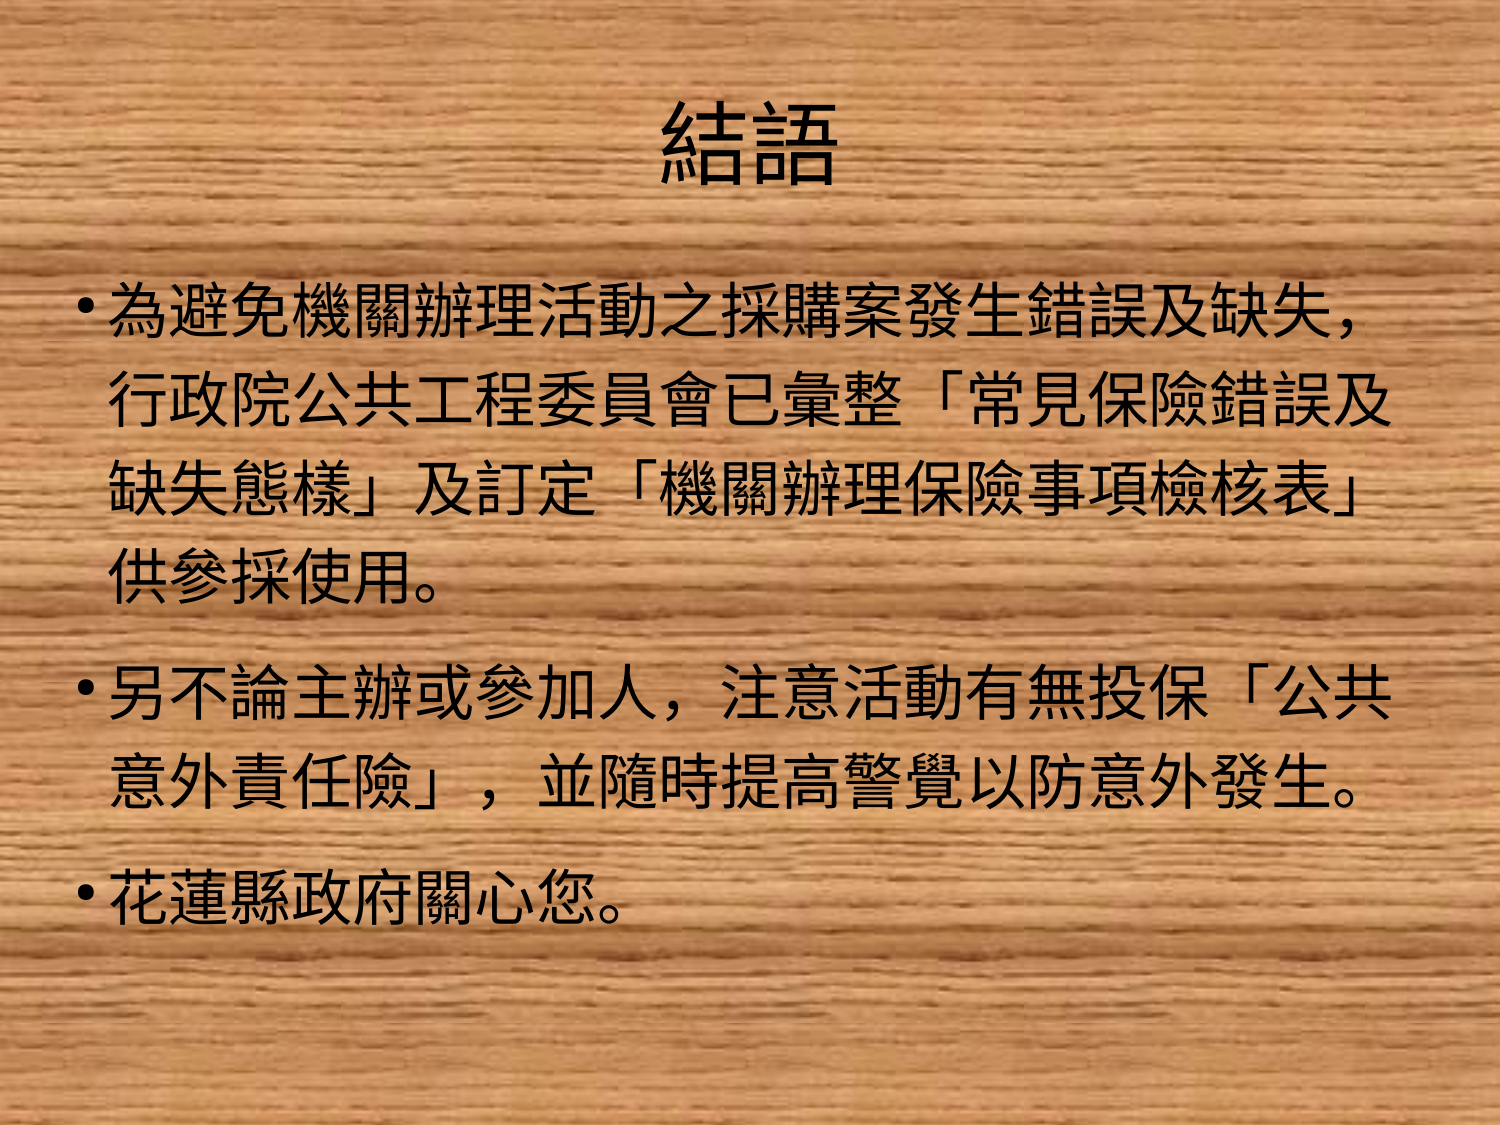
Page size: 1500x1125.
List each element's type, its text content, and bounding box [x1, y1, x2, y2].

title 結語 [75, 45, 1425, 233]
list 為避免機關辦理活動之採購案發生錯誤及缺失，行政院公共工程委員會已彙整「常見保險錯誤及缺失態樣」及訂定「機關辦理保險事項檢核表」供參採使用。 另不論主辦或參加人，注意活動有無投保「公共意外責任險」，並隨時提高警覺以防意外發生。 花蓮縣政府關心您。 [75, 262, 1425, 1005]
picture [0, 0, 1500, 1125]
